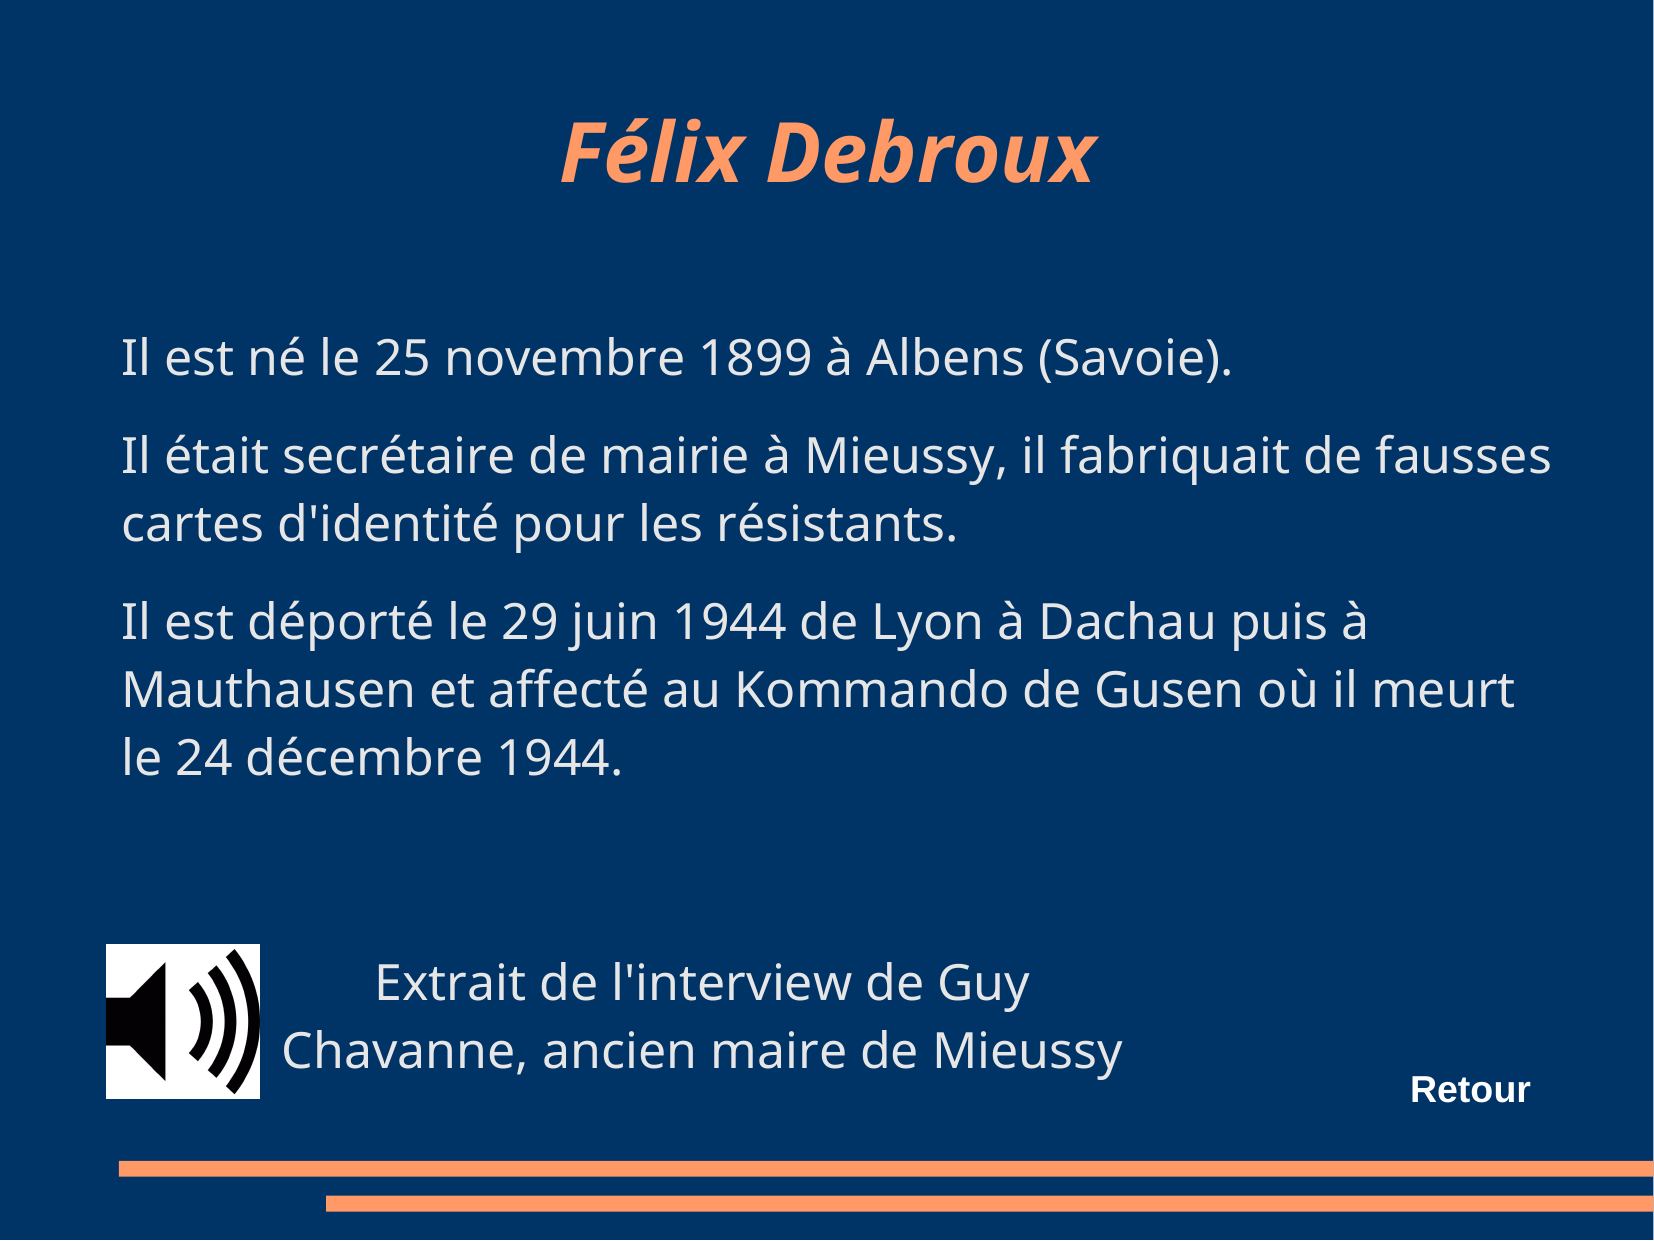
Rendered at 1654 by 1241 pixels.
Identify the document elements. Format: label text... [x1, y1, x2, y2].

text_box Retour [1358, 1060, 1583, 1132]
list Il est né le 25 novembre 1899 à Albens (Savoie). Il était secrétaire de mairie à Mieussy, il fabriquait de fausses cartes d'identité pour les résistants. Il est déporté le 29 juin 1944 de Lyon à Dachau puis à Mauthausen et affecté au Kommando de Gusen où il meurt le 24 décembre 1944. [121, 322, 1561, 800]
title Félix Debroux [121, 46, 1534, 254]
picture [106, 944, 260, 1099]
text_box Extrait de l'interview de Guy Chavanne, ancien maire de Mieussy [188, 946, 1146, 1099]
